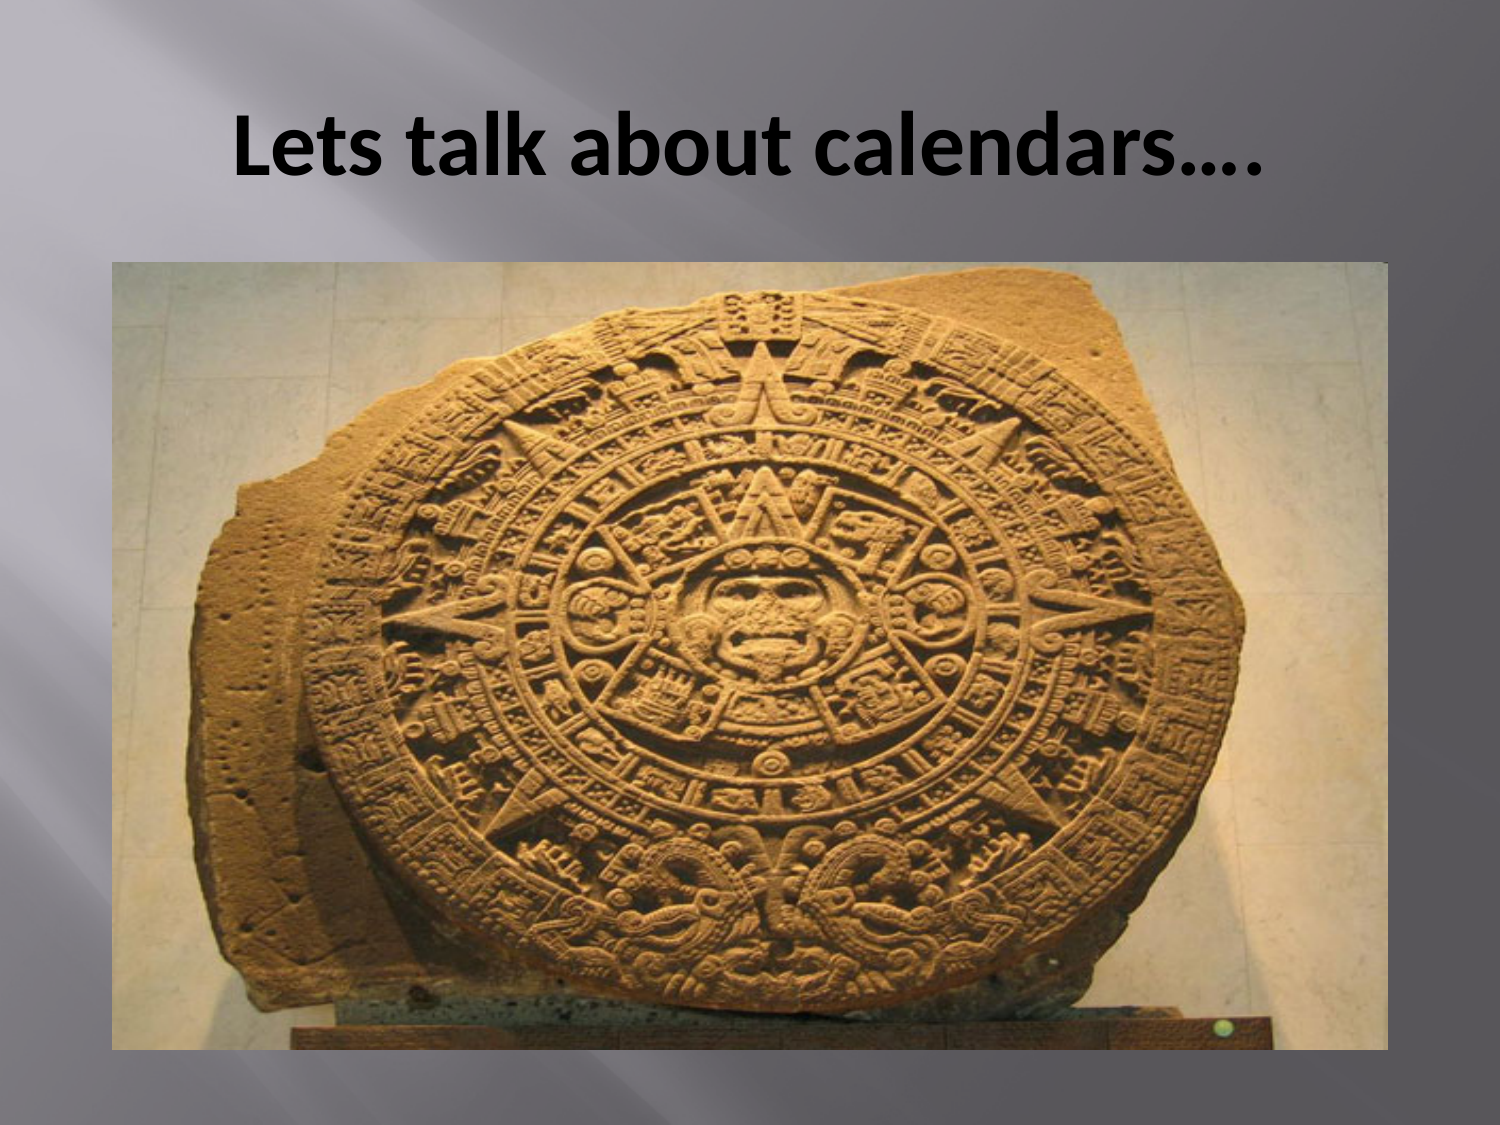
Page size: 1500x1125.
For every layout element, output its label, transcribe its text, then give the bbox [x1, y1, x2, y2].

text_box Lets talk about calendars…. [75, 21, 1426, 257]
picture [112, 262, 1388, 1051]
